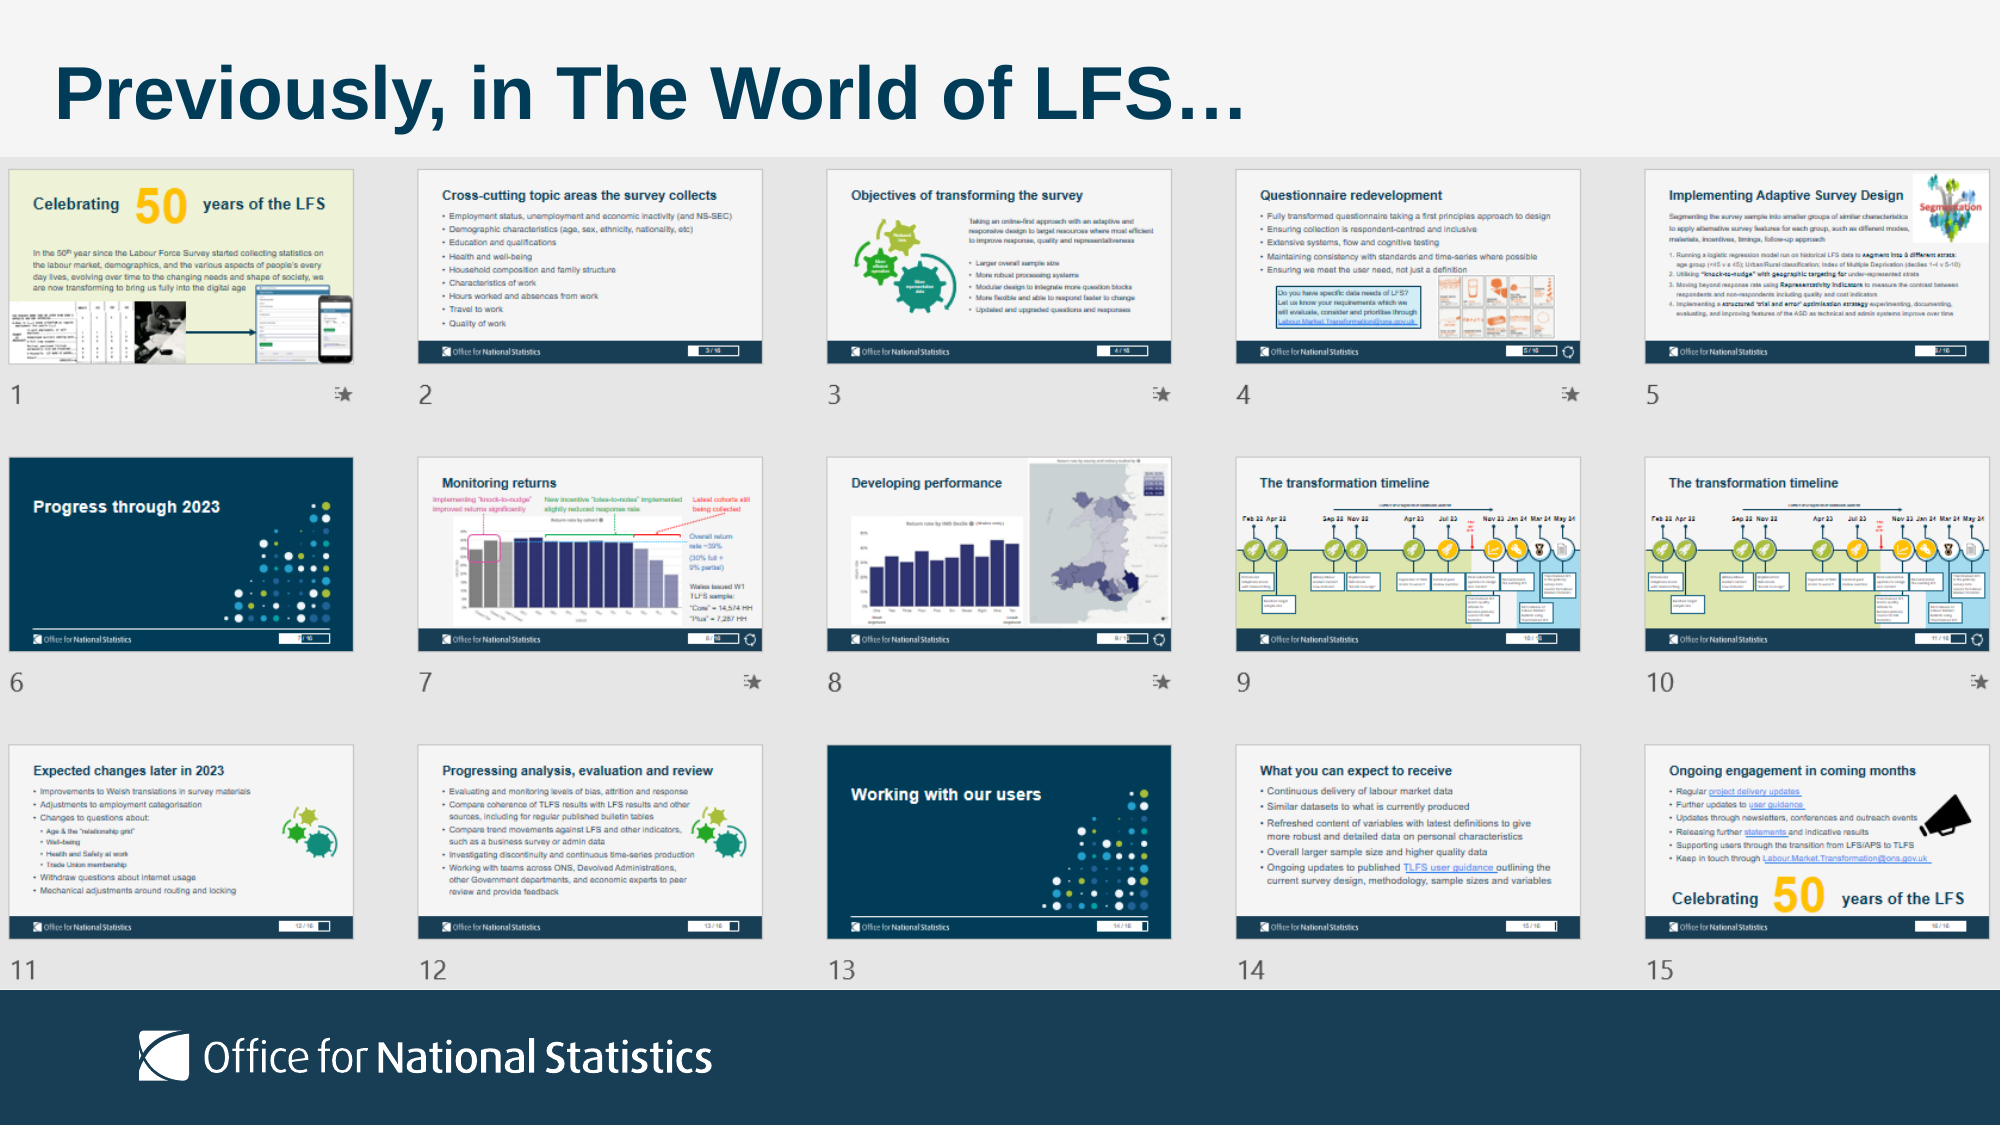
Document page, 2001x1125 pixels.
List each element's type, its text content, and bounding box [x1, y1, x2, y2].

title Previously, in The World of LFS… [54, 51, 1780, 138]
picture [0, 157, 2000, 989]
